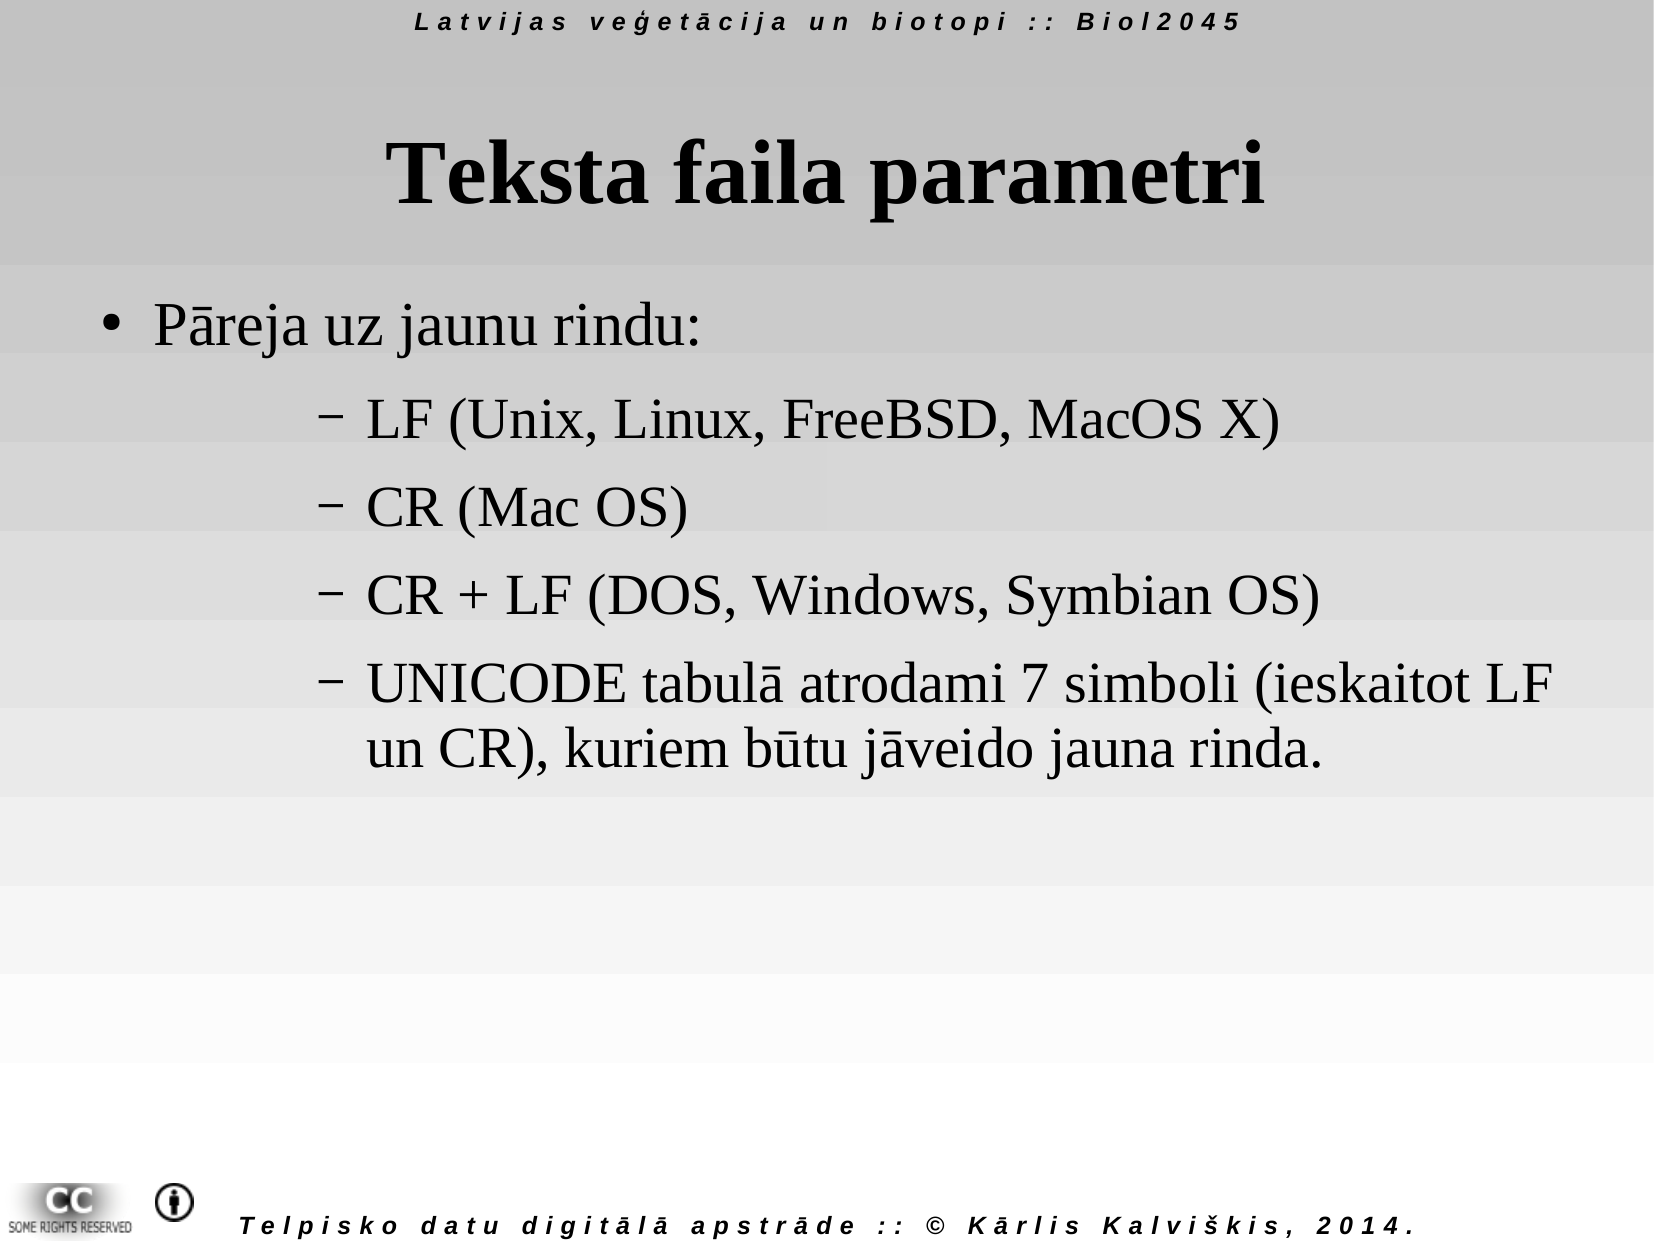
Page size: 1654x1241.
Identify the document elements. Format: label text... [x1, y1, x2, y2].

list Pāreja uz jaunu rindu: LF (Unix, Linux, FreeBSD, MacOS X) CR (Mac OS) CR + LF (DOS, Windows, Symbian OS) UNICODE tabulā atrodami 7 simboli (ieskaitot LF un CR), kuriem būtu jāveido jauna rinda. [82, 289, 1571, 1098]
picture [0, 0, 1654, 1241]
title Teksta faila parametri [29, 56, 1625, 289]
